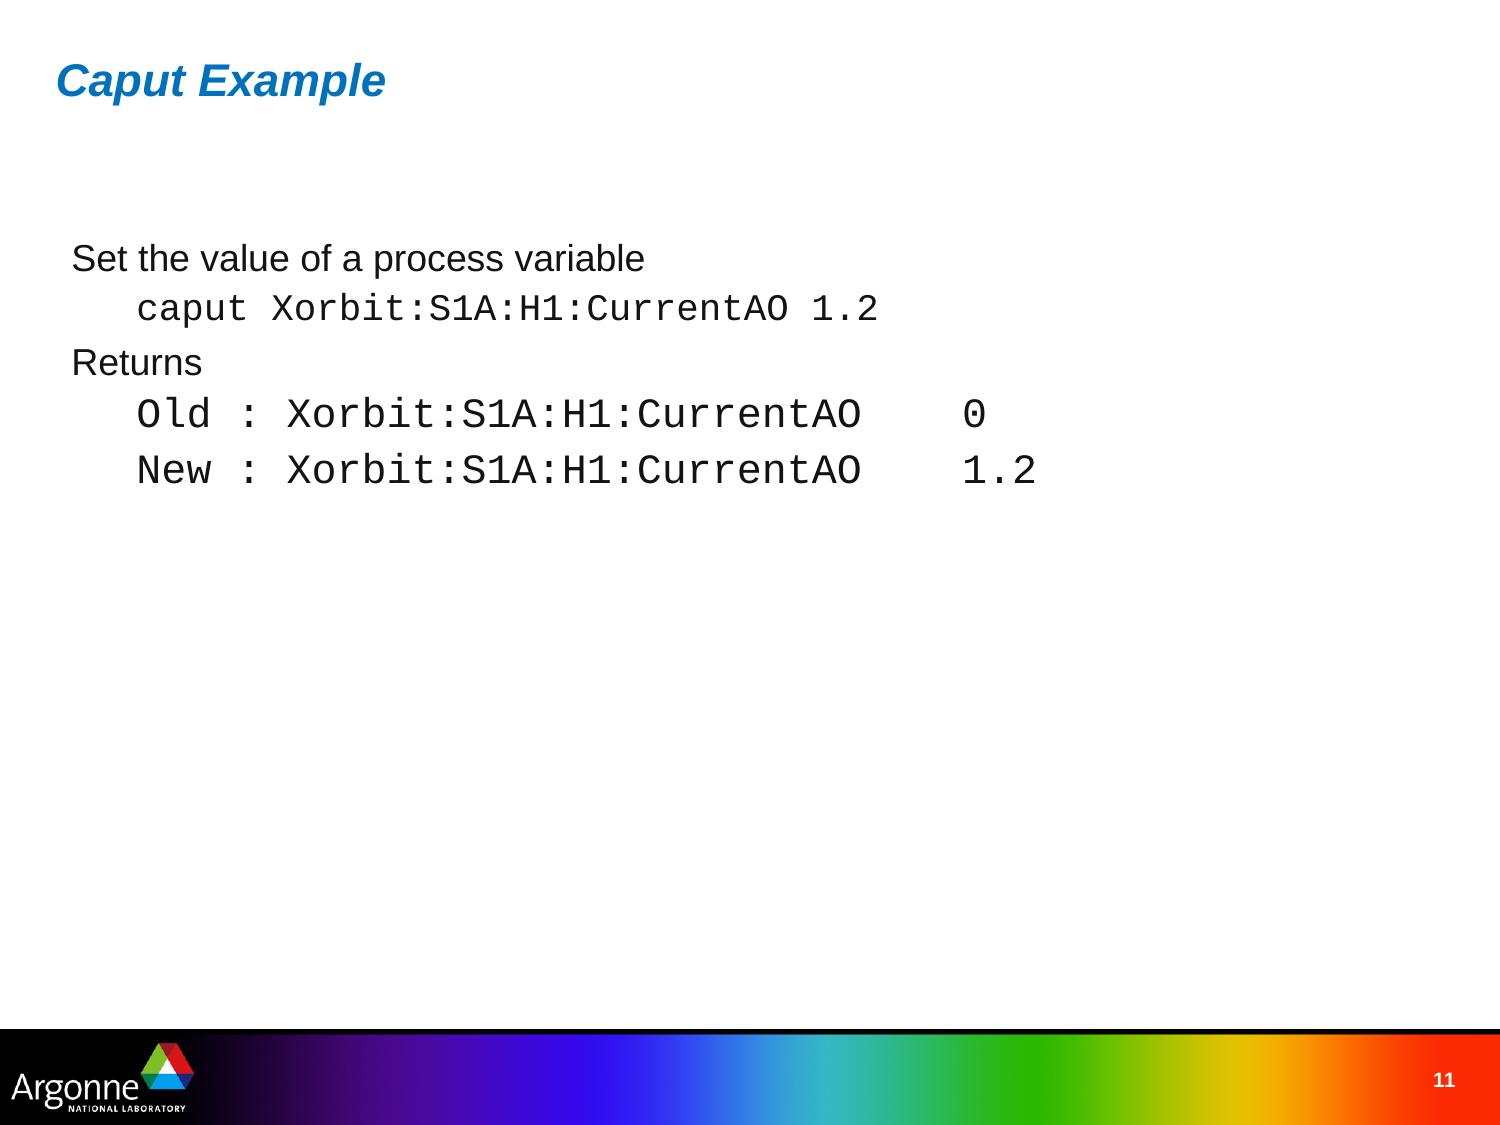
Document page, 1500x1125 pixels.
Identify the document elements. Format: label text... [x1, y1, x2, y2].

title Caput Example [55, 48, 1361, 118]
list Set the value of a process variable caput Xorbit:S1A:H1:CurrentAO 1.2 Returns Old : Xorbit:S1A:H1:CurrentAO 0 New : Xorbit:S1A:H1:CurrentAO 1.2 [56, 229, 1359, 741]
picture [0, 1029, 1500, 1125]
